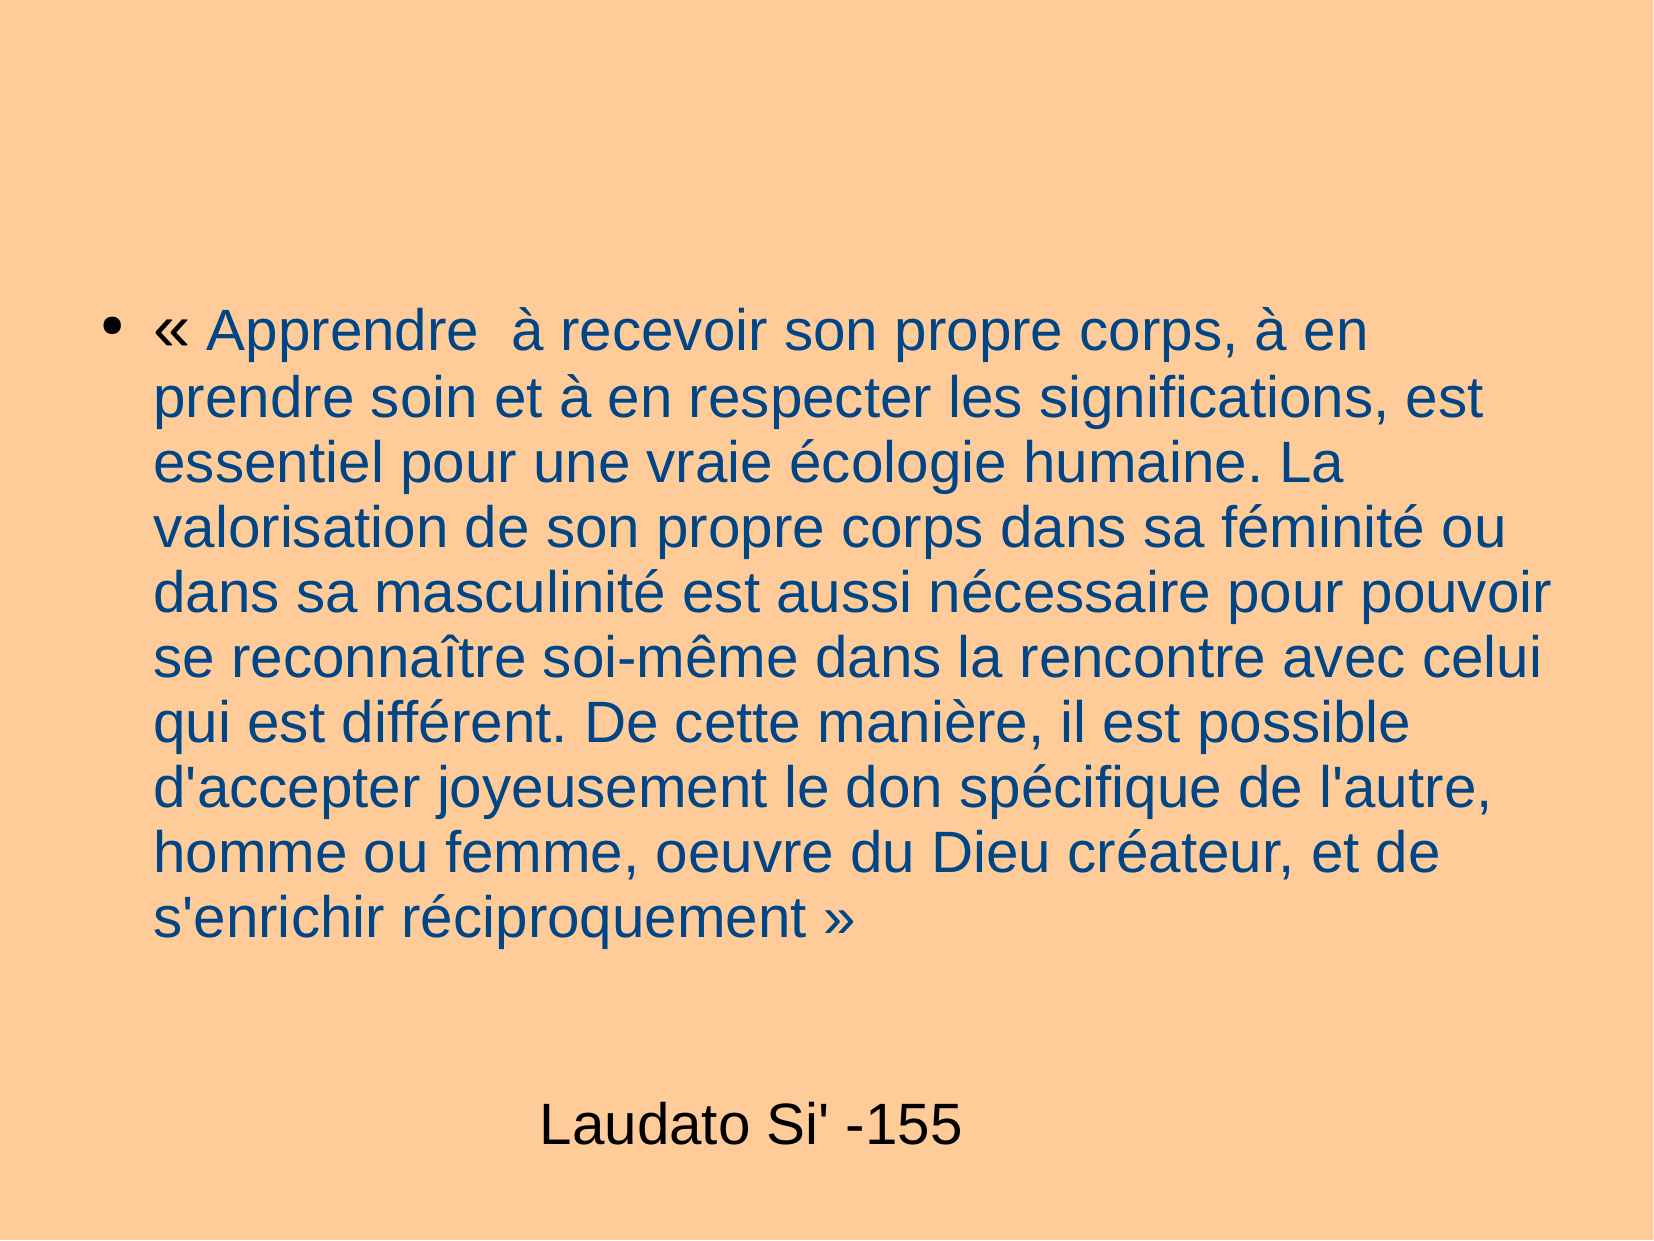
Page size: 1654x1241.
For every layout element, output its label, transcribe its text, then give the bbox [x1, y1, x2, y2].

list « Apprendre à recevoir son propre corps, à en prendre soin et à en respecter les significations, est essentiel pour une vraie écologie humaine. La valorisation de son propre corps dans sa féminité ou dans sa masculinité est aussi nécessaire pour pouvoir se reconnaître soi-même dans la rencontre avec celui qui est différent. De cette manière, il est possible d'accepter joyeusement le don spécifique de l'autre, homme ou femme, oeuvre du Dieu créateur, et de s'enrichir réciproquement » Laudato Si' -155 [82, 290, 1571, 1157]
